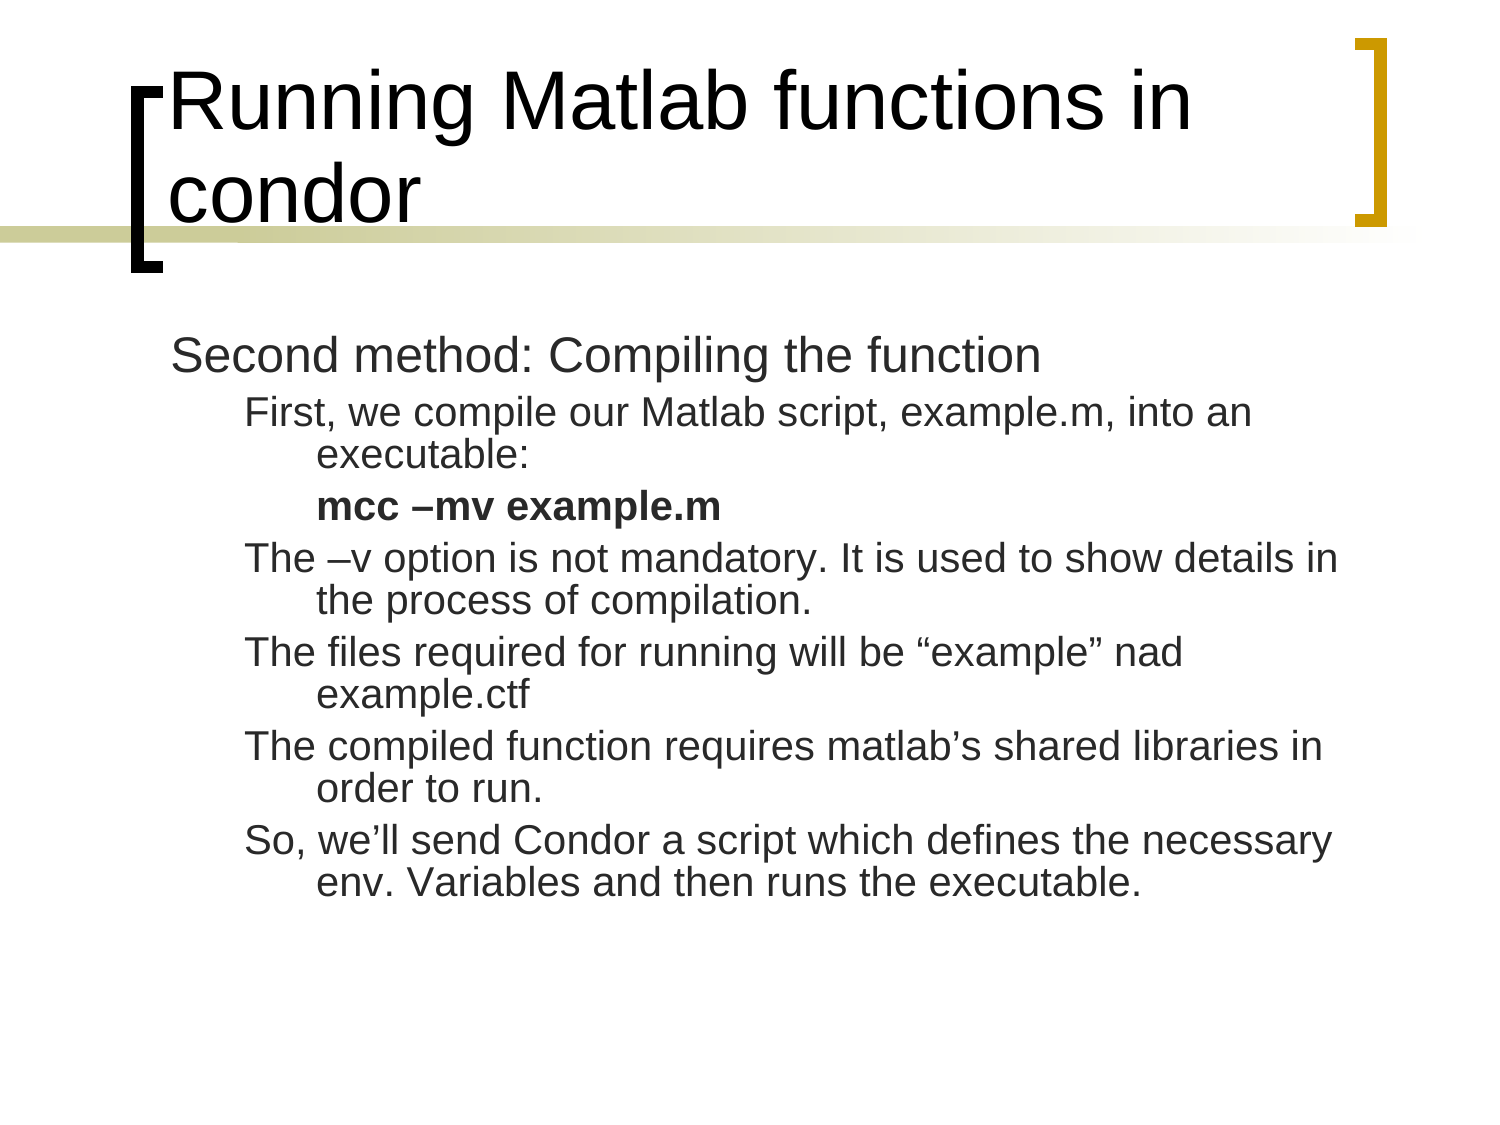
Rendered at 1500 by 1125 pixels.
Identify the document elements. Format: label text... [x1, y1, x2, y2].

title Running Matlab functions in condor [152, 15, 1328, 248]
list Second method: Compiling the function First, we compile our Matlab script, example.m, into an executable: mcc –mv example.m The –v option is not mandatory. It is used to show details in the process of compilation. The files required for running will be “example” nad example.ctf The compiled function requires matlab’s shared libraries in order to run. So, we’ll send Condor a script which defines the necessary env. Variables and then runs the executable. [155, 324, 1413, 1001]
